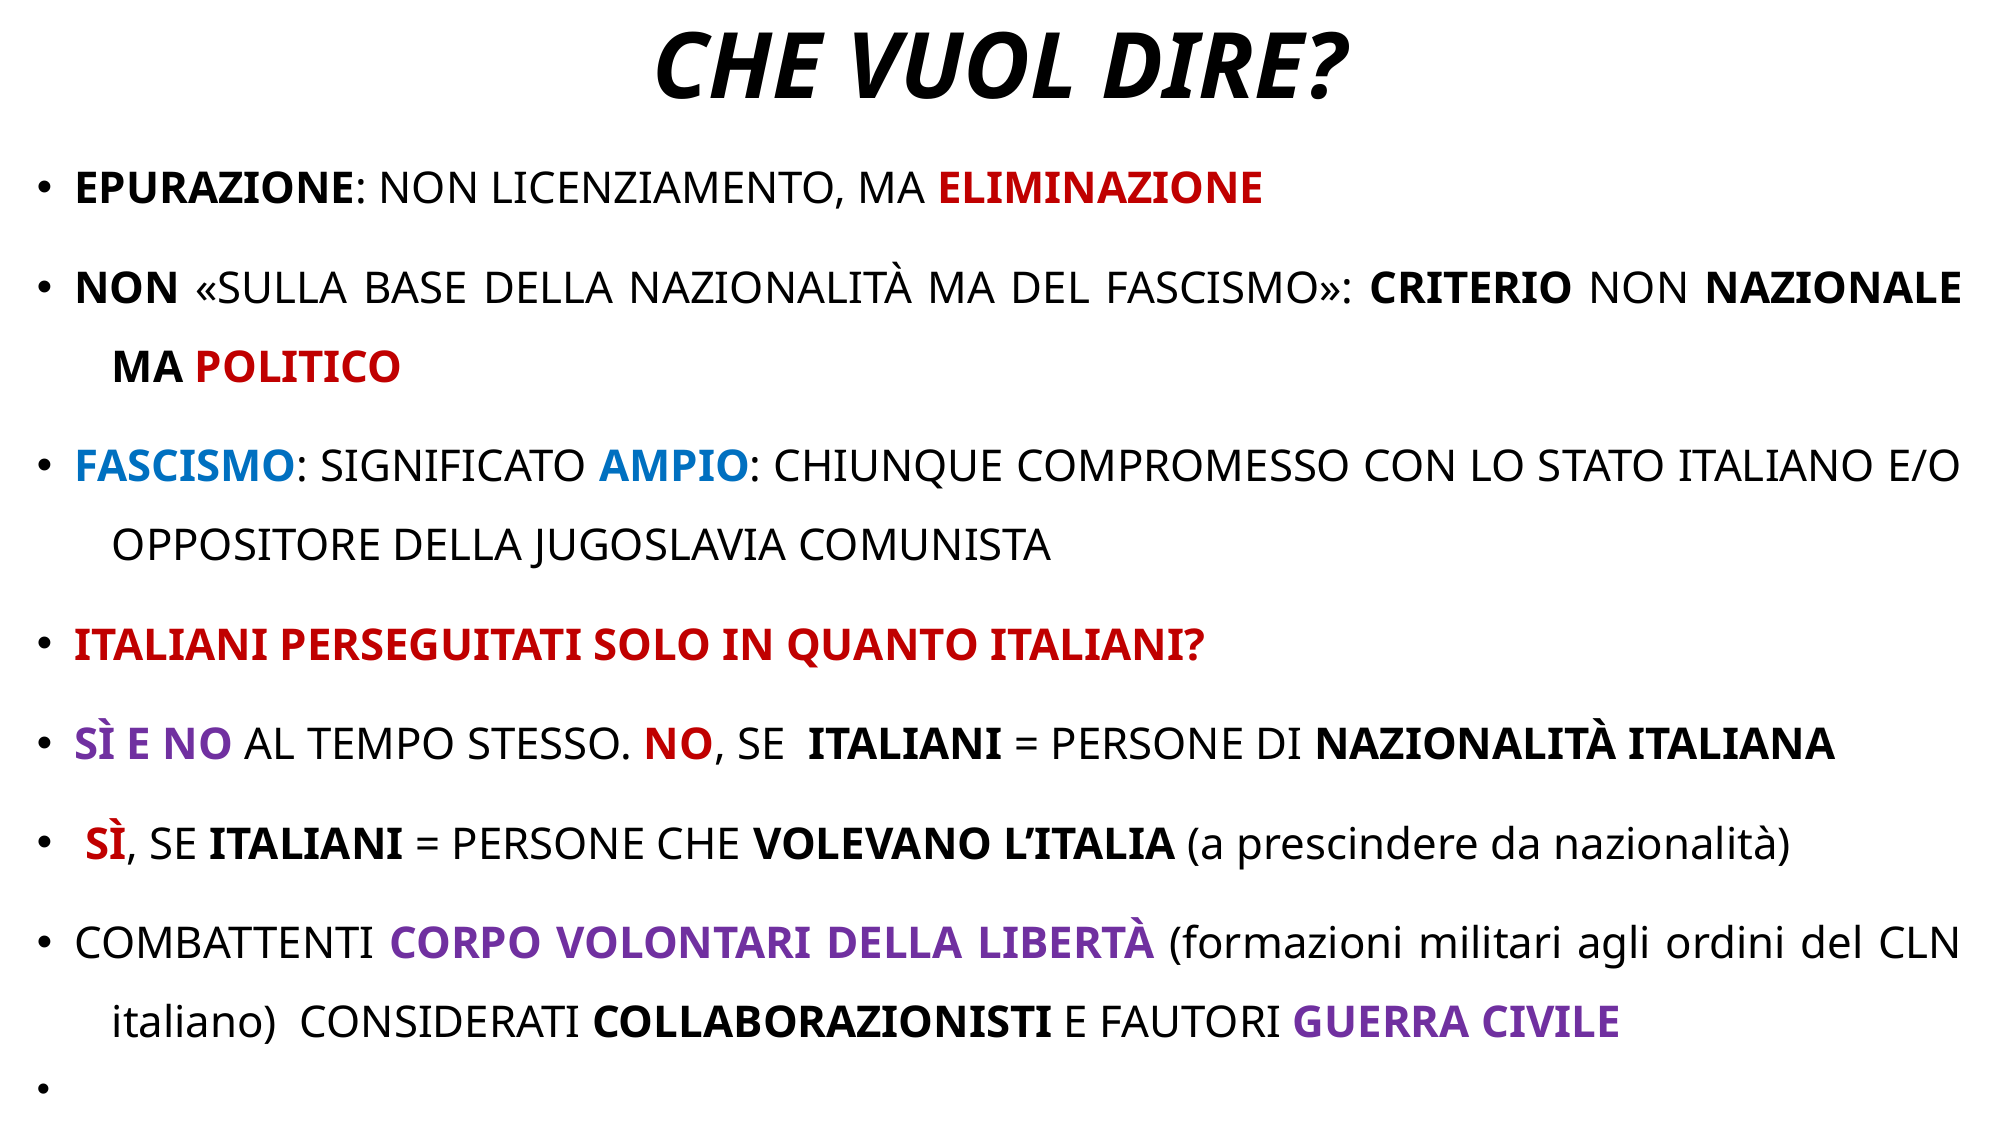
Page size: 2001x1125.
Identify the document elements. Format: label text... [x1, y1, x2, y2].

list EPURAZIONE: NON LICENZIAMENTO, MA ELIMINAZIONE NON «SULLA BASE DELLA NAZIONALITÀ MA DEL FASCISMO»: CRITERIO NON NAZIONALE MA POLITICO FASCISMO: SIGNIFICATO AMPIO: CHIUNQUE COMPROMESSO CON LO STATO ITALIANO E/O OPPOSITORE DELLA JUGOSLAVIA COMUNISTA ITALIANI PERSEGUITATI SOLO IN QUANTO ITALIANI? SÌ E NO AL TEMPO STESSO. NO, SE ITALIANI = PERSONE DI NAZIONALITÀ ITALIANA SÌ, SE ITALIANI = PERSONE CHE VOLEVANO L’ITALIA (a prescindere da nazionalità) COMBATTENTI CORPO VOLONTARI DELLA LIBERTÀ (formazioni militari agli ordini del CLN italiano) CONSIDERATI COLLABORAZIONISTI E FAUTORI GUERRA CIVILE [21, 126, 1978, 1125]
title CHE VUOL DIRE? [21, 10, 1978, 126]
